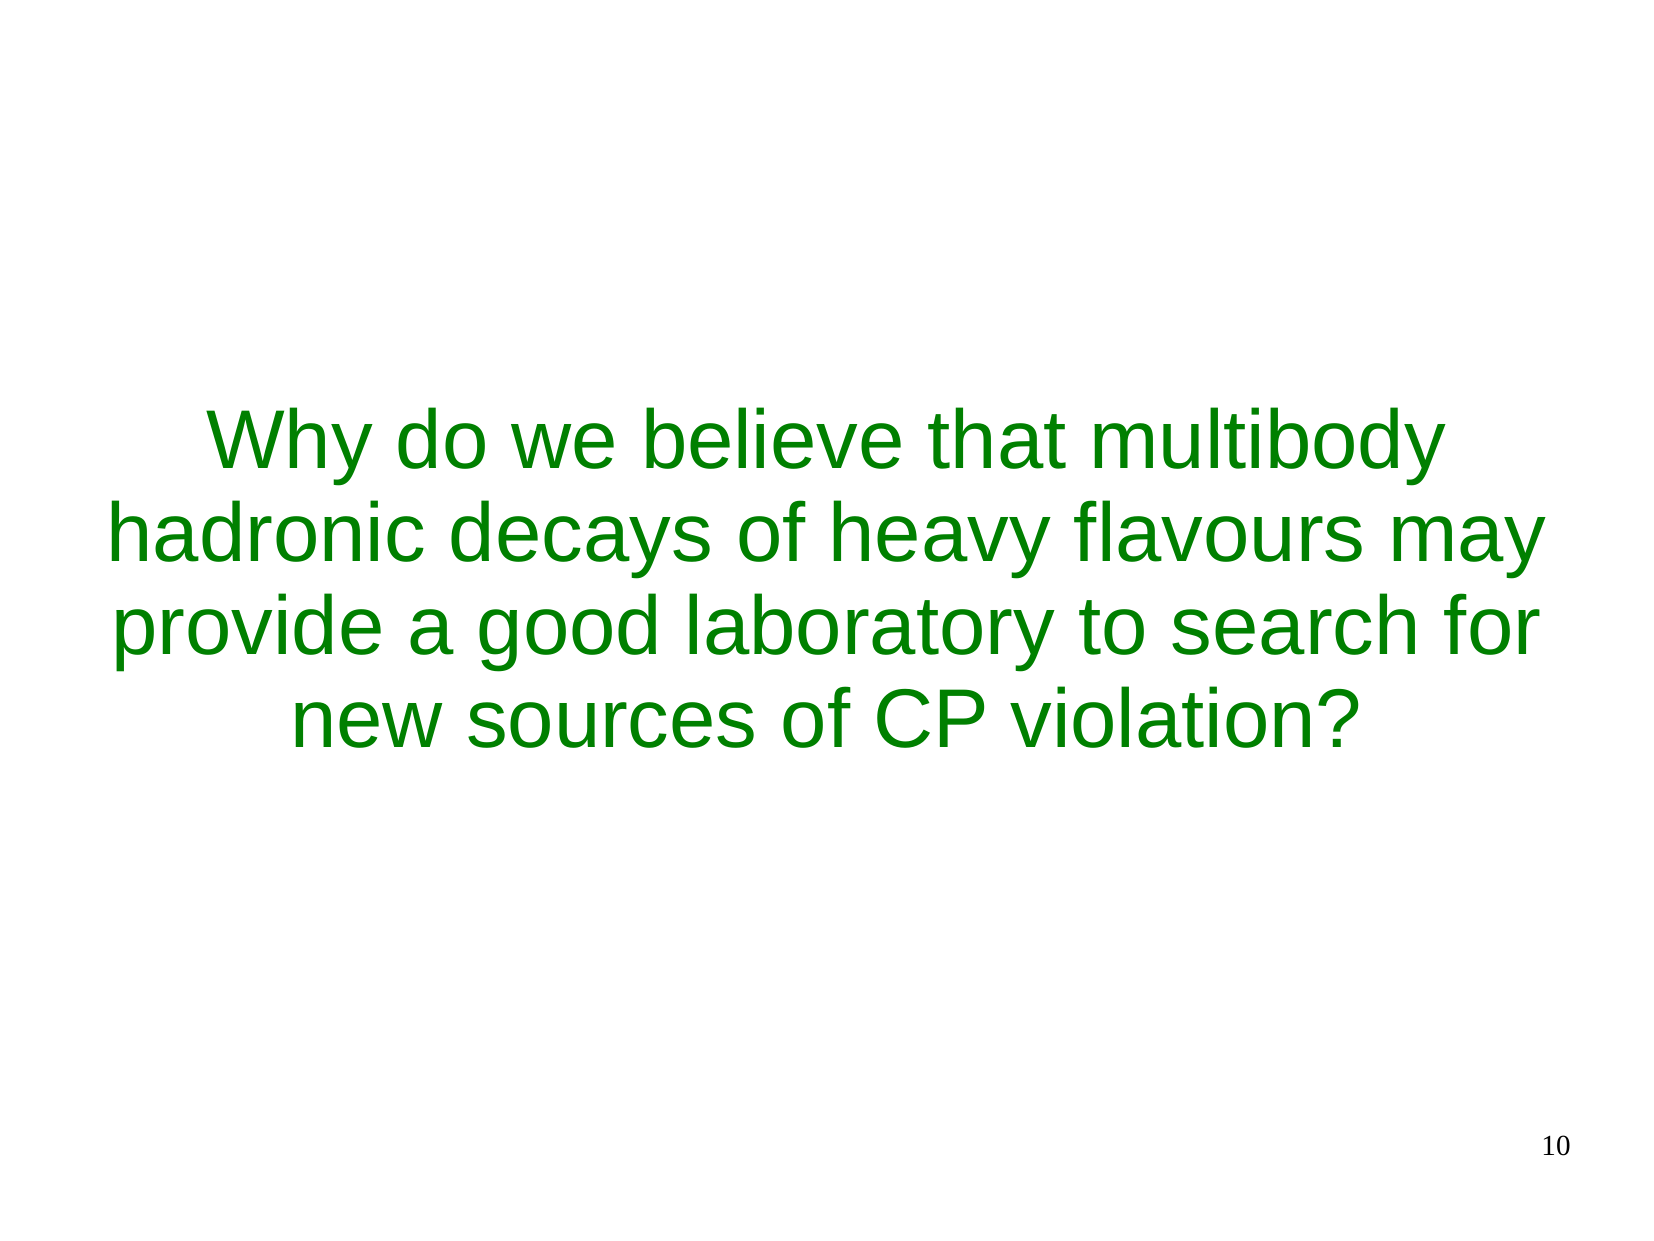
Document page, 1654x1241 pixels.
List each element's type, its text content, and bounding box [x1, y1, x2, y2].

subtitle Why do we believe that multibody hadronic decays of heavy flavours may provide a good laboratory to search for new sources of CP violation? [82, 56, 1571, 1102]
